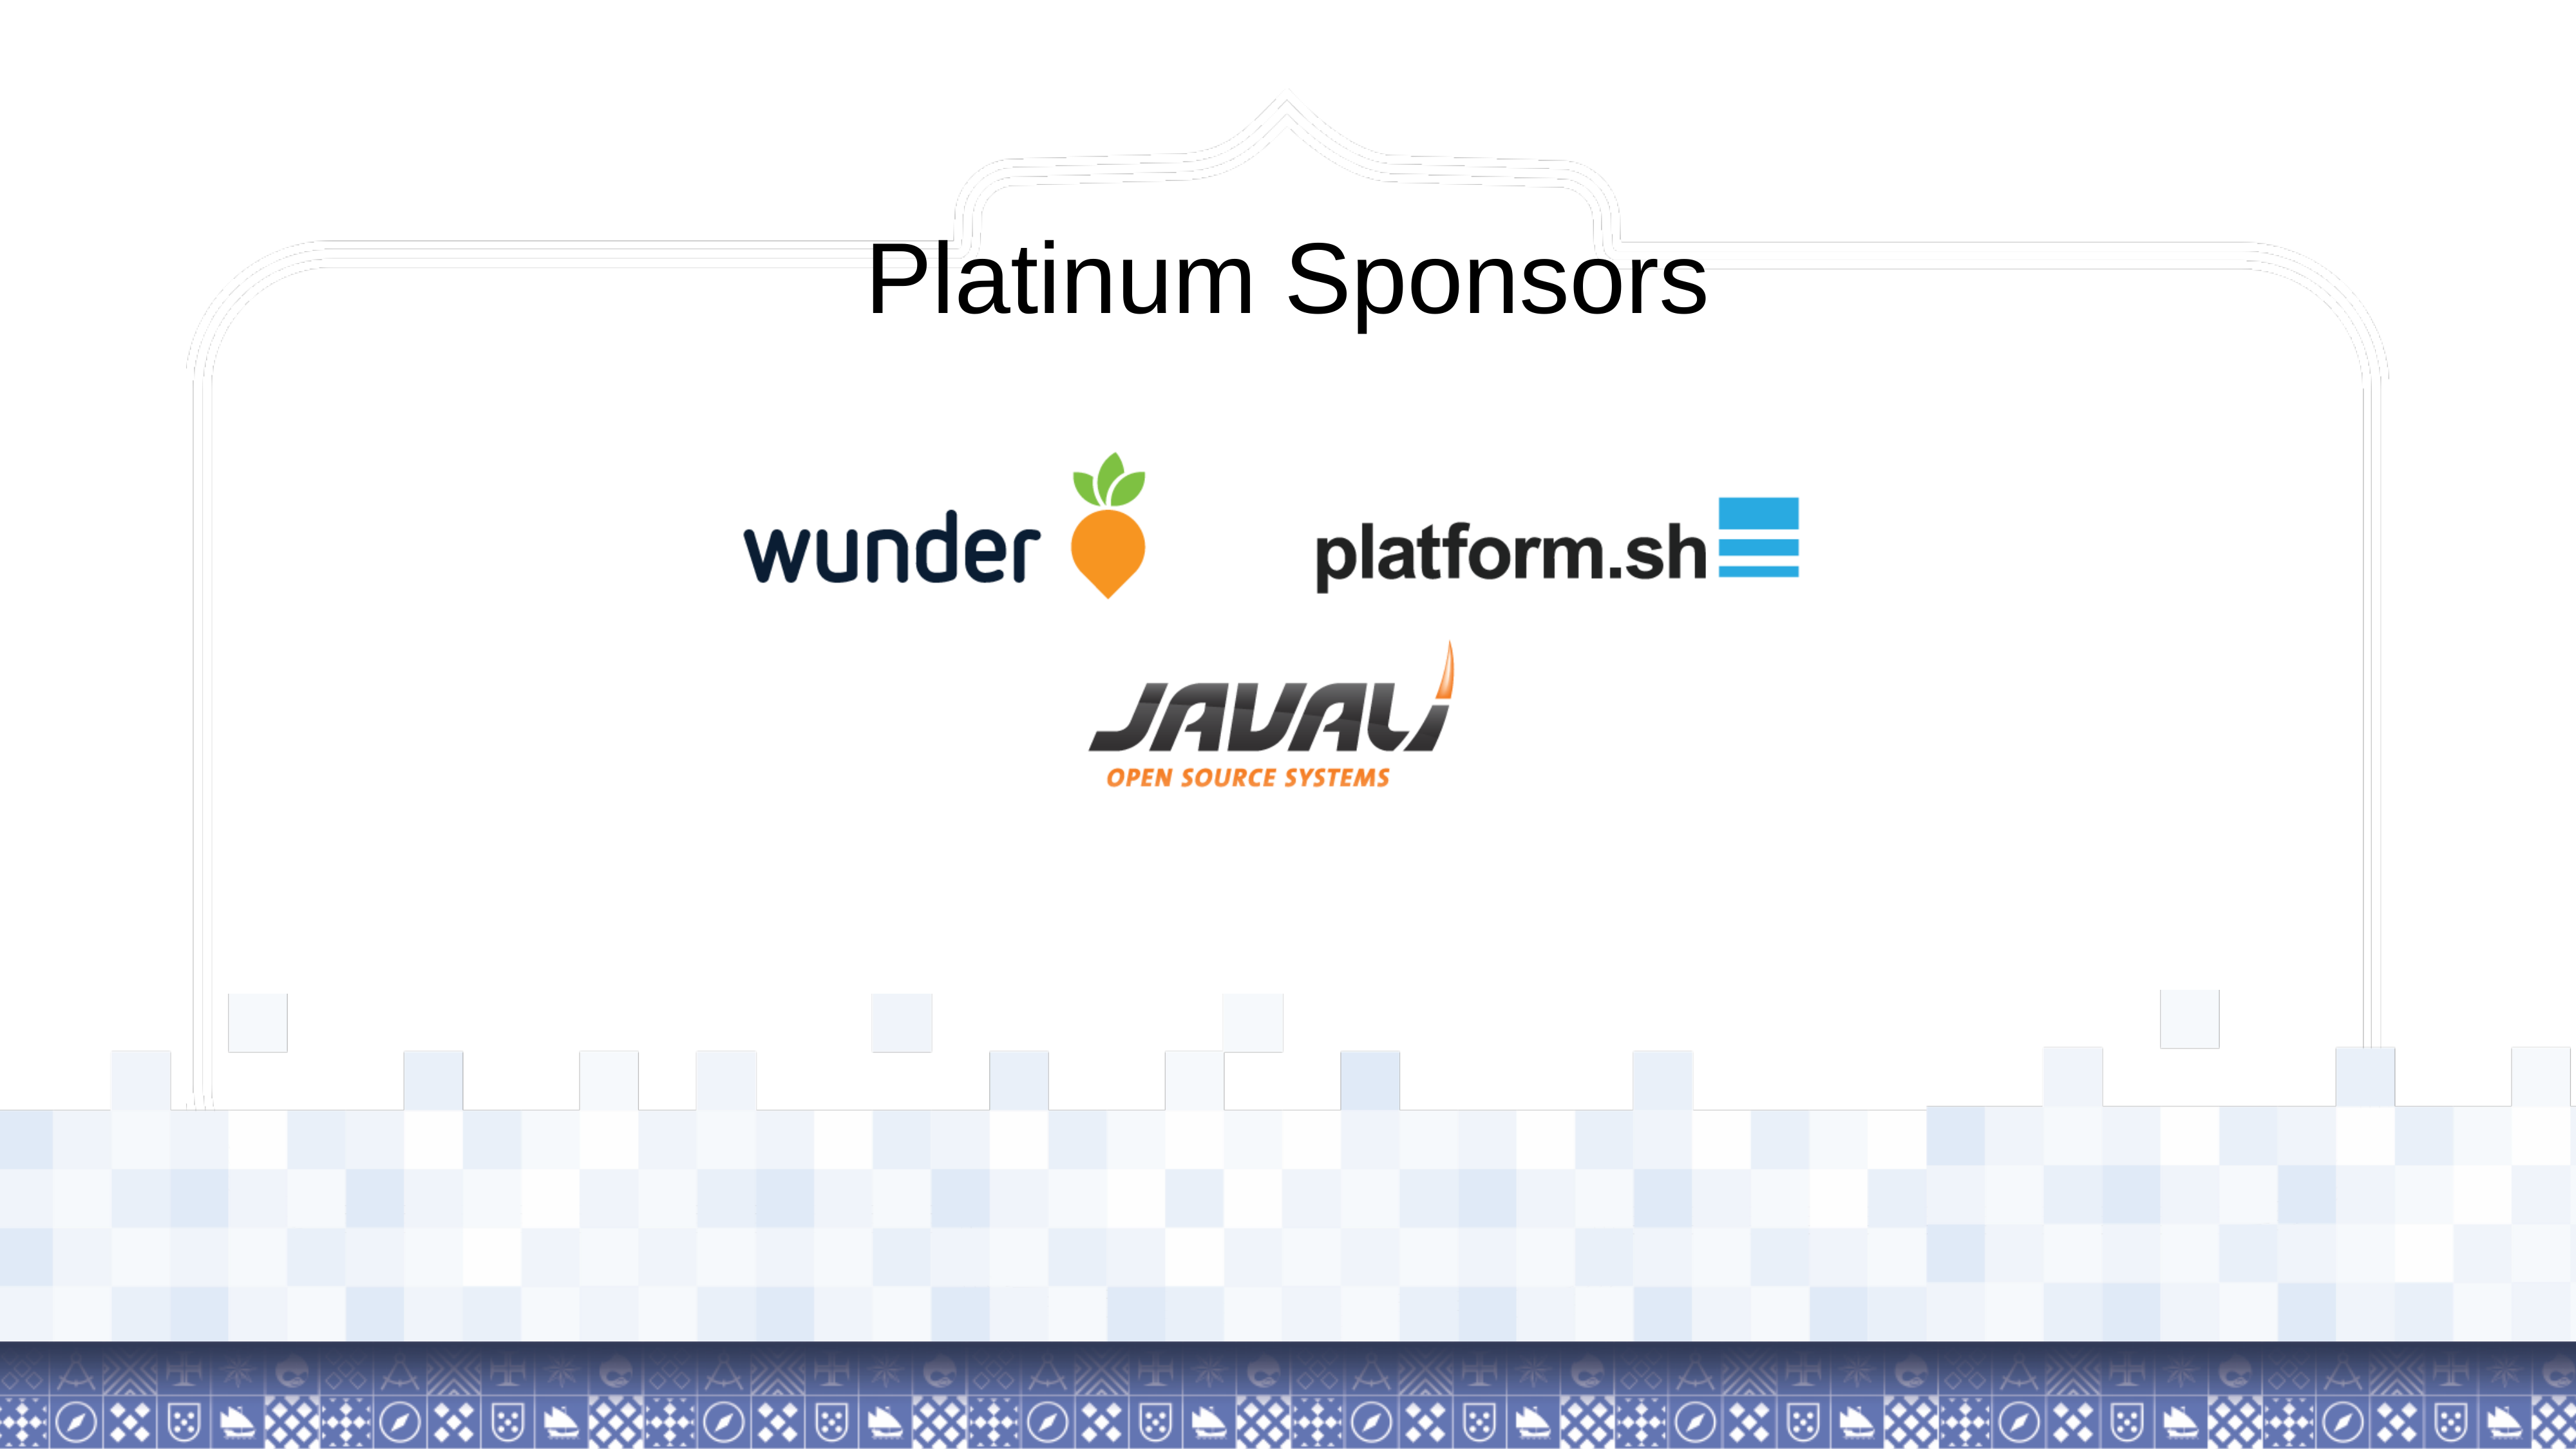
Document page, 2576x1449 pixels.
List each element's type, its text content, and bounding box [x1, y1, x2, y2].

text_box Platinum Sponsors [421, 205, 2155, 393]
picture [0, 88, 2576, 1449]
